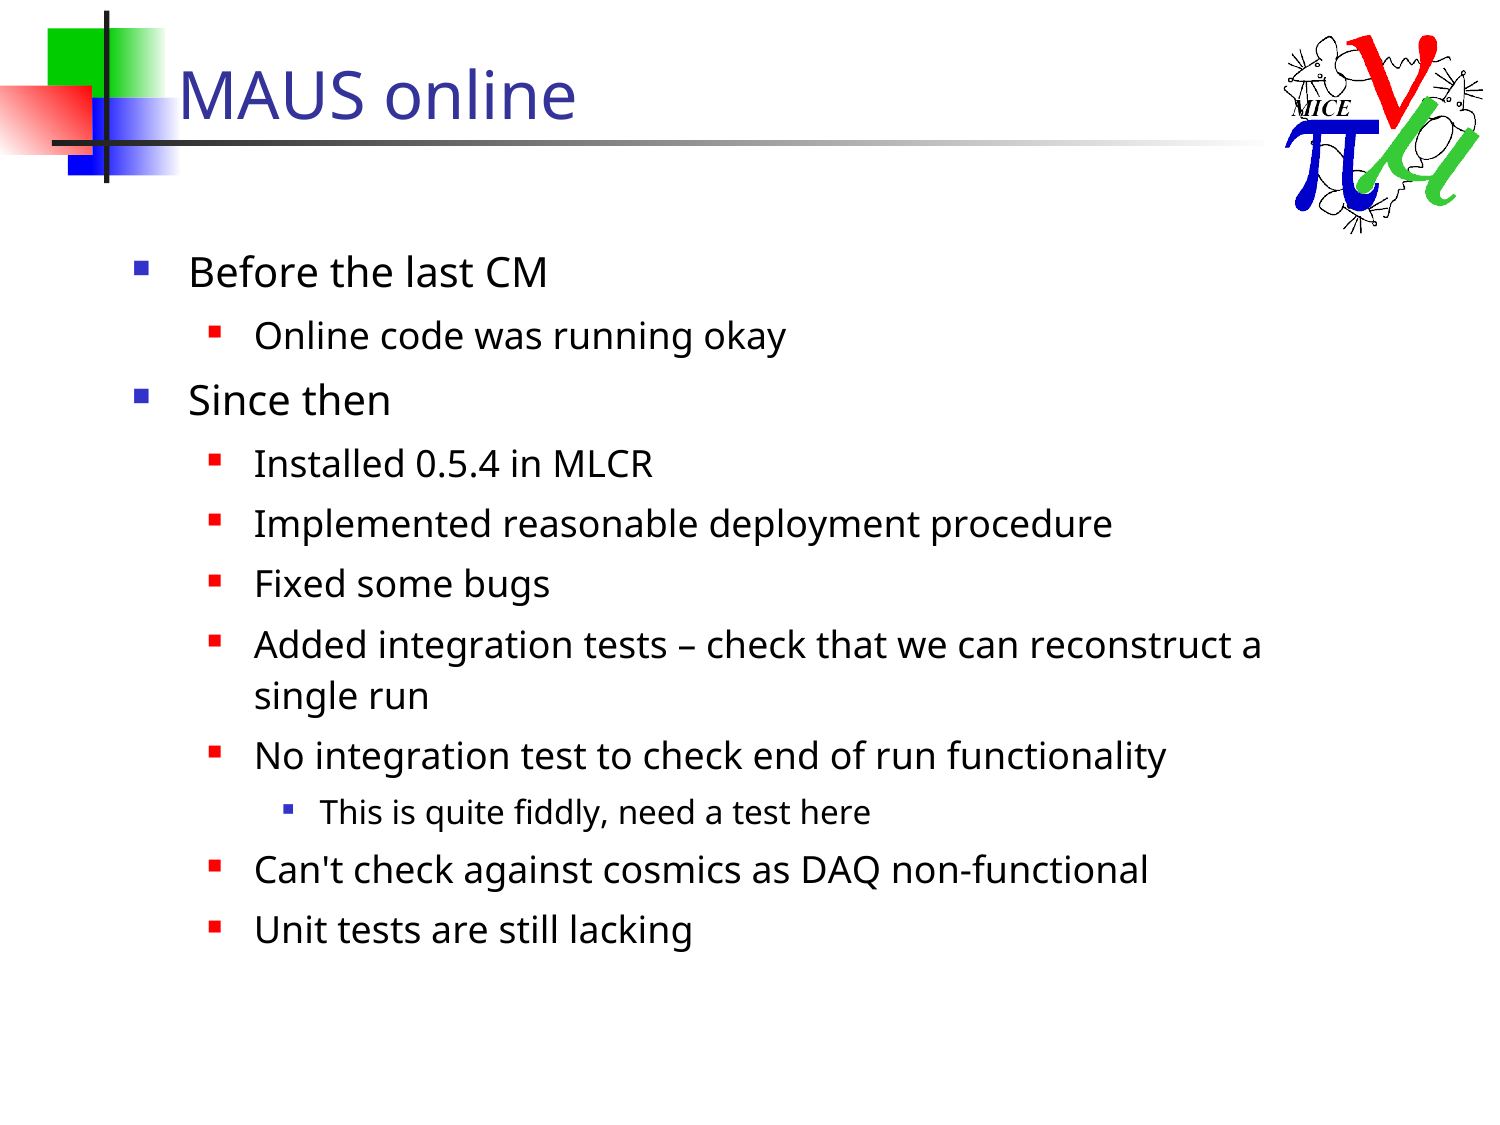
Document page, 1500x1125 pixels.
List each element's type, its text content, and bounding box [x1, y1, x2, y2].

title MAUS online [162, 0, 1441, 188]
picture [1264, 5, 1500, 251]
list Before the last CM Online code was running okay Since then Installed 0.5.4 in MLCR Implemented reasonable deployment procedure Fixed some bugs Added integration tests – check that we can reconstruct a single run No integration test to check end of run functionality This is quite fiddly, need a test here Can't check against cosmics as DAQ non-functional Unit tests are still lacking [117, 235, 1393, 872]
